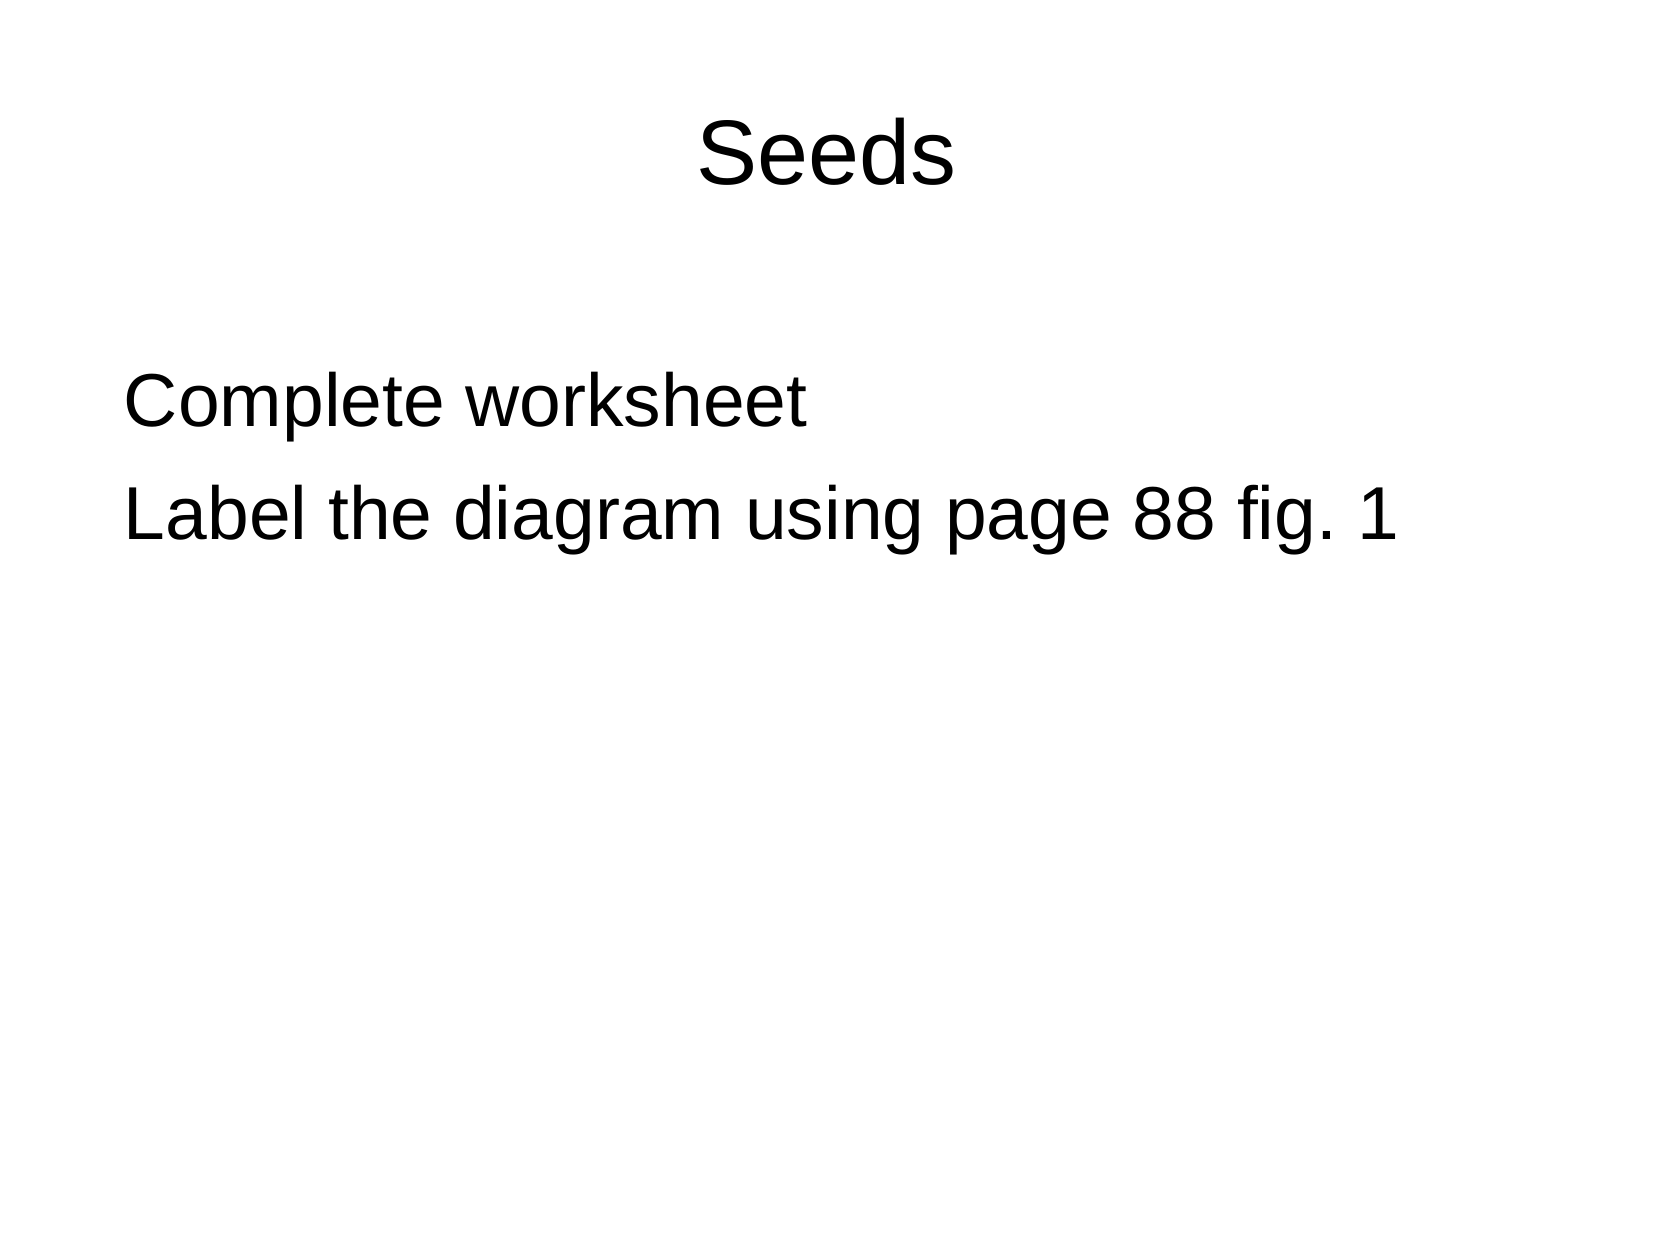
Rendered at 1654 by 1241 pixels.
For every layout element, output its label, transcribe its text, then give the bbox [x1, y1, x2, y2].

list Complete worksheet Label the diagram using page 88 fig. 1 [124, 358, 1530, 1088]
title Seeds [82, 49, 1571, 257]
